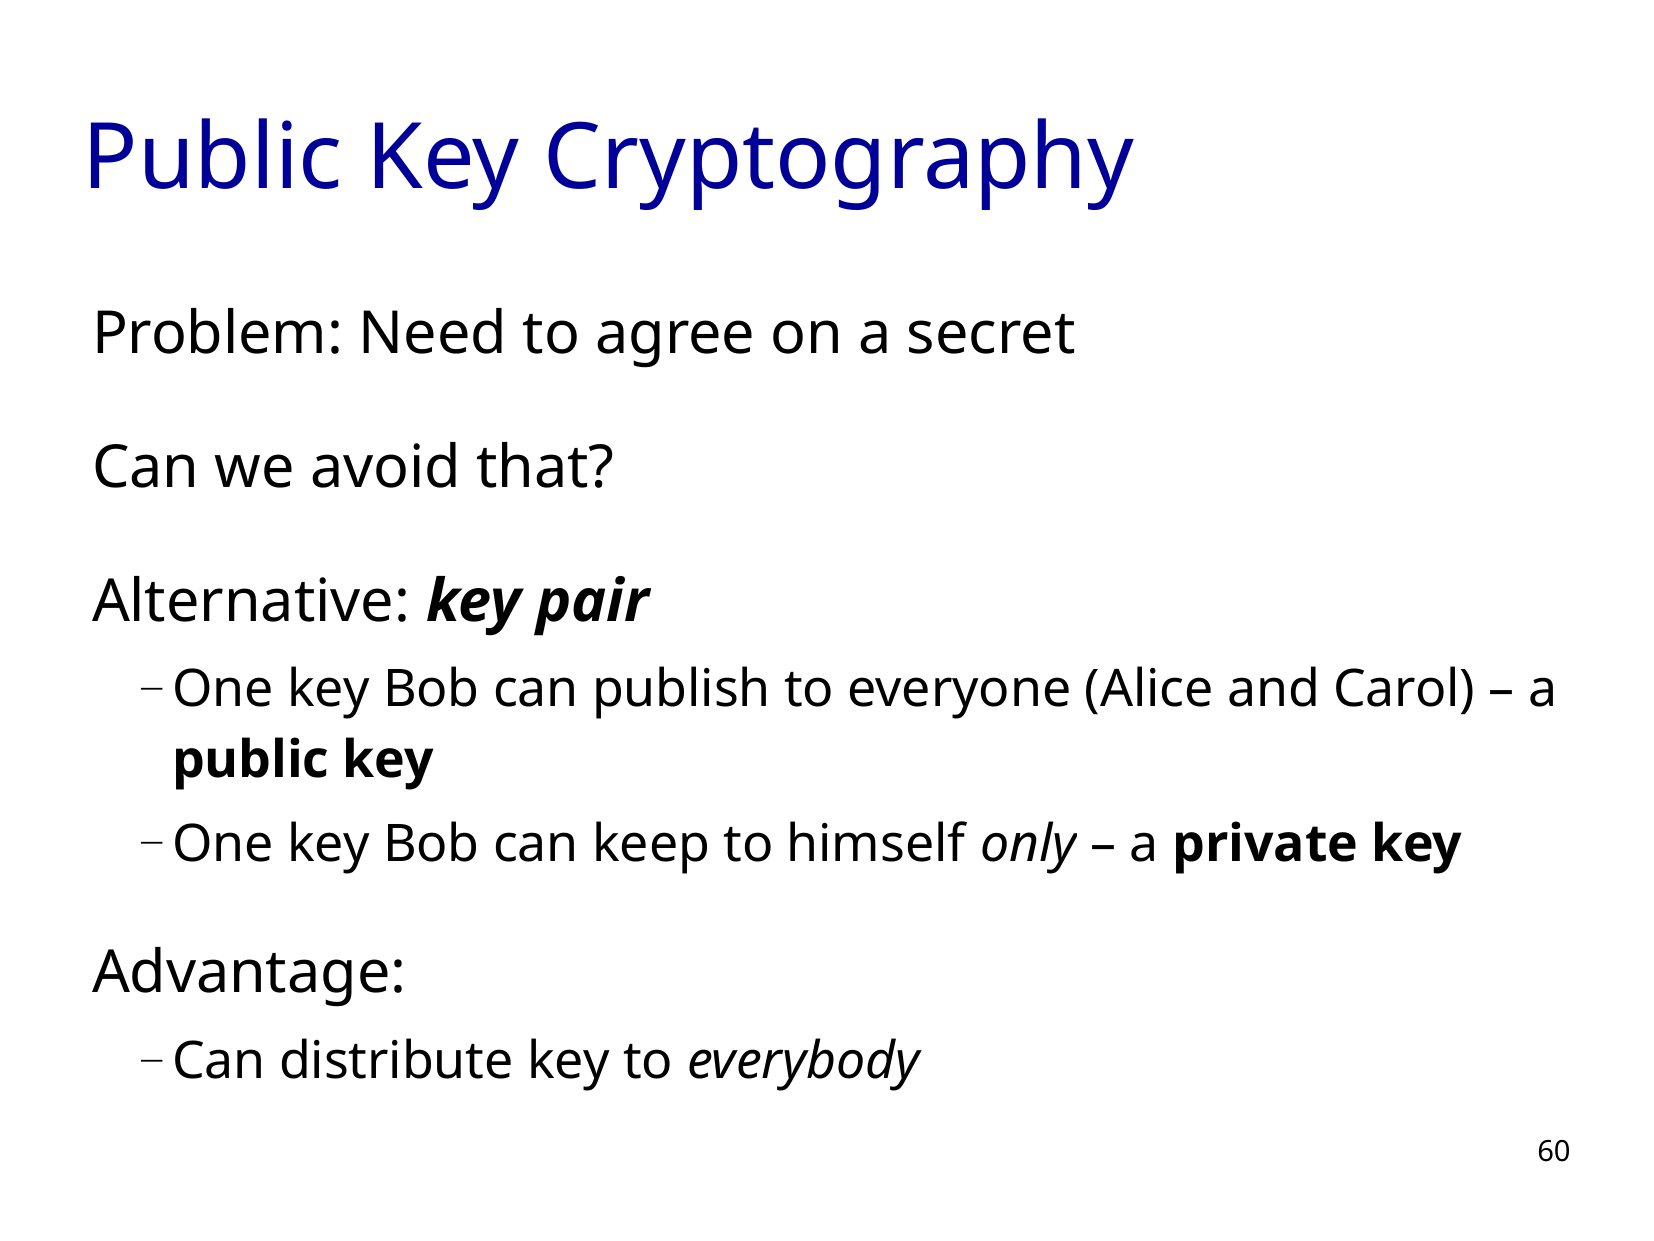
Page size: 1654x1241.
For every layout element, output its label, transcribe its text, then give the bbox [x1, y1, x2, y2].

list Problem: Need to agree on a secret Can we avoid that? Alternative: key pair One key Bob can publish to everyone (Alice and Carol) – a public key One key Bob can keep to himself only – a private key Advantage: Can distribute key to everybody [60, 290, 1571, 1096]
title Public Key Cryptography [82, 49, 1571, 257]
